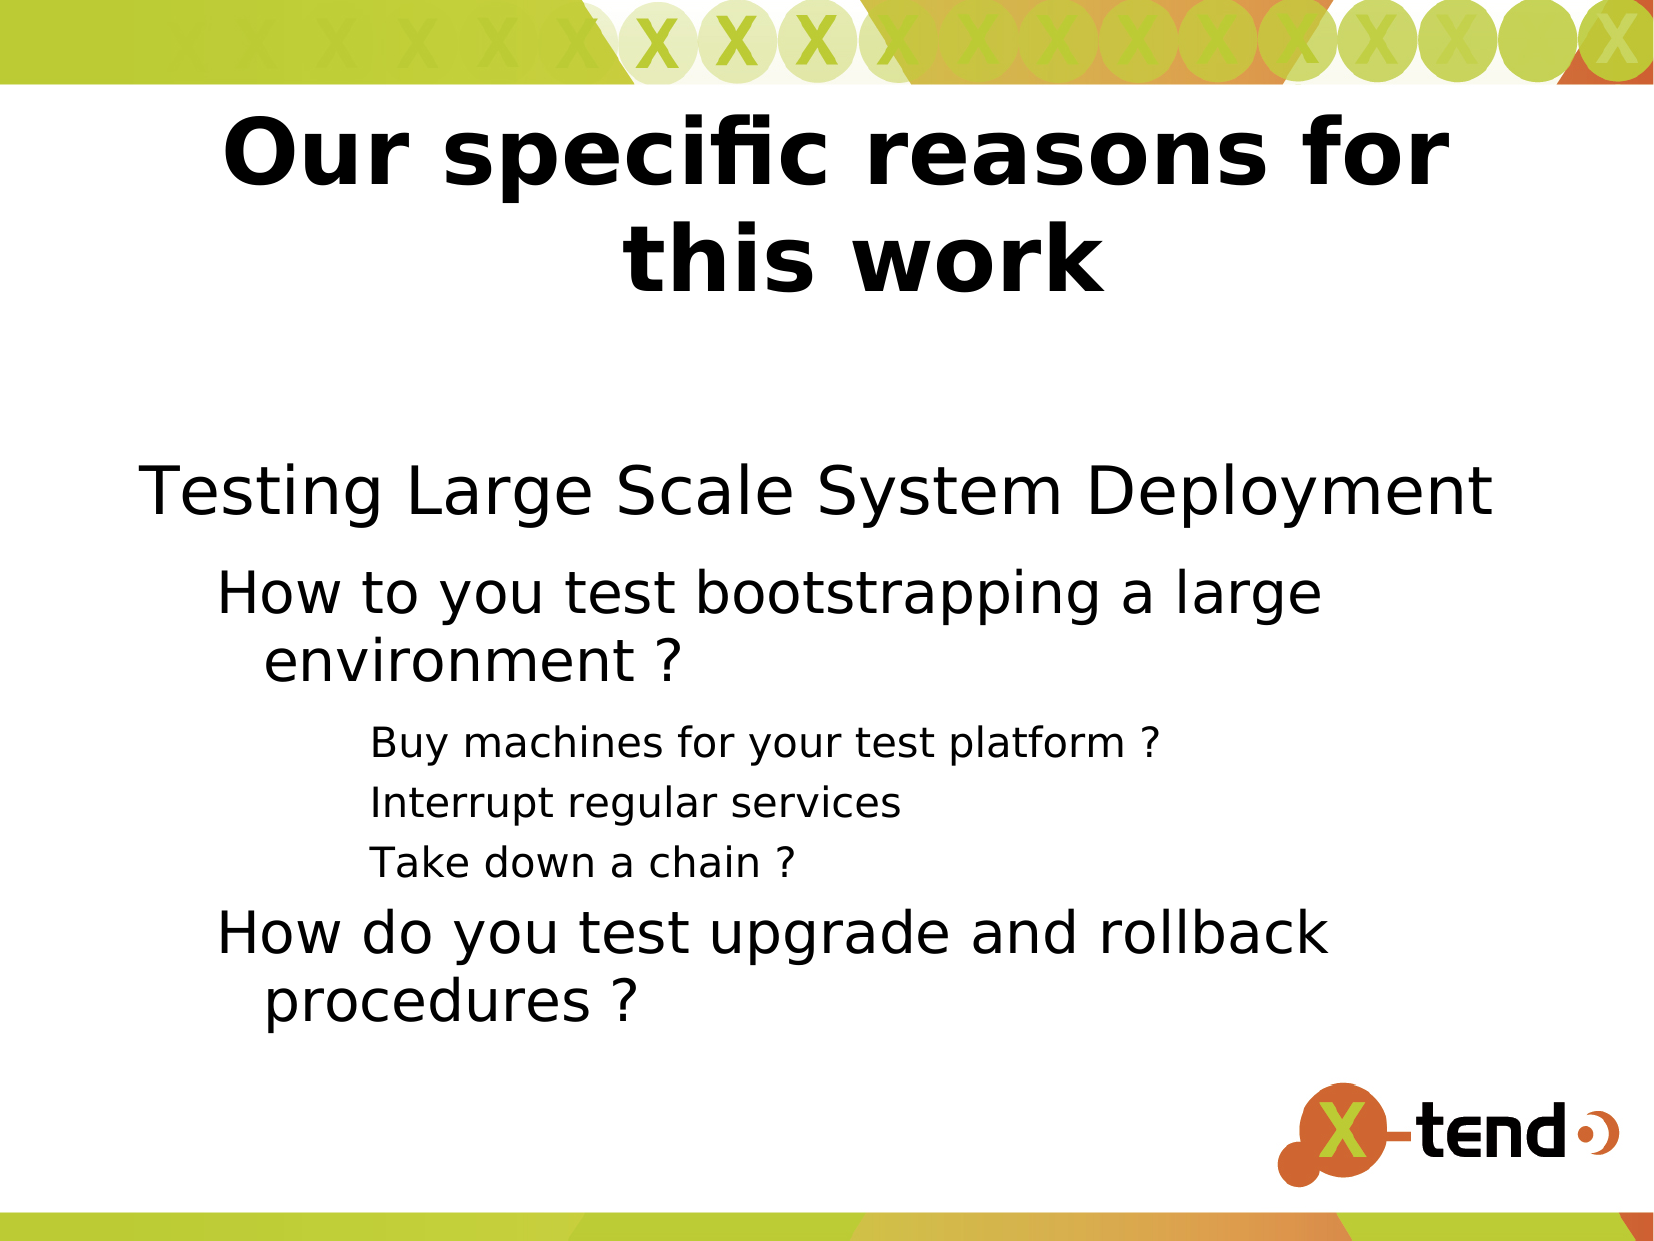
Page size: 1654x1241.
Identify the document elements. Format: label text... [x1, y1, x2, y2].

title Our specific reasons for this work [121, 99, 1534, 314]
picture [0, 0, 1654, 1241]
list Testing Large Scale System Deployment How to you test bootstrapping a large environment ? Buy machines for your test platform ? Interrupt regular services Take down a chain ? How do you test upgrade and rollback procedures ? [121, 344, 1534, 1127]
